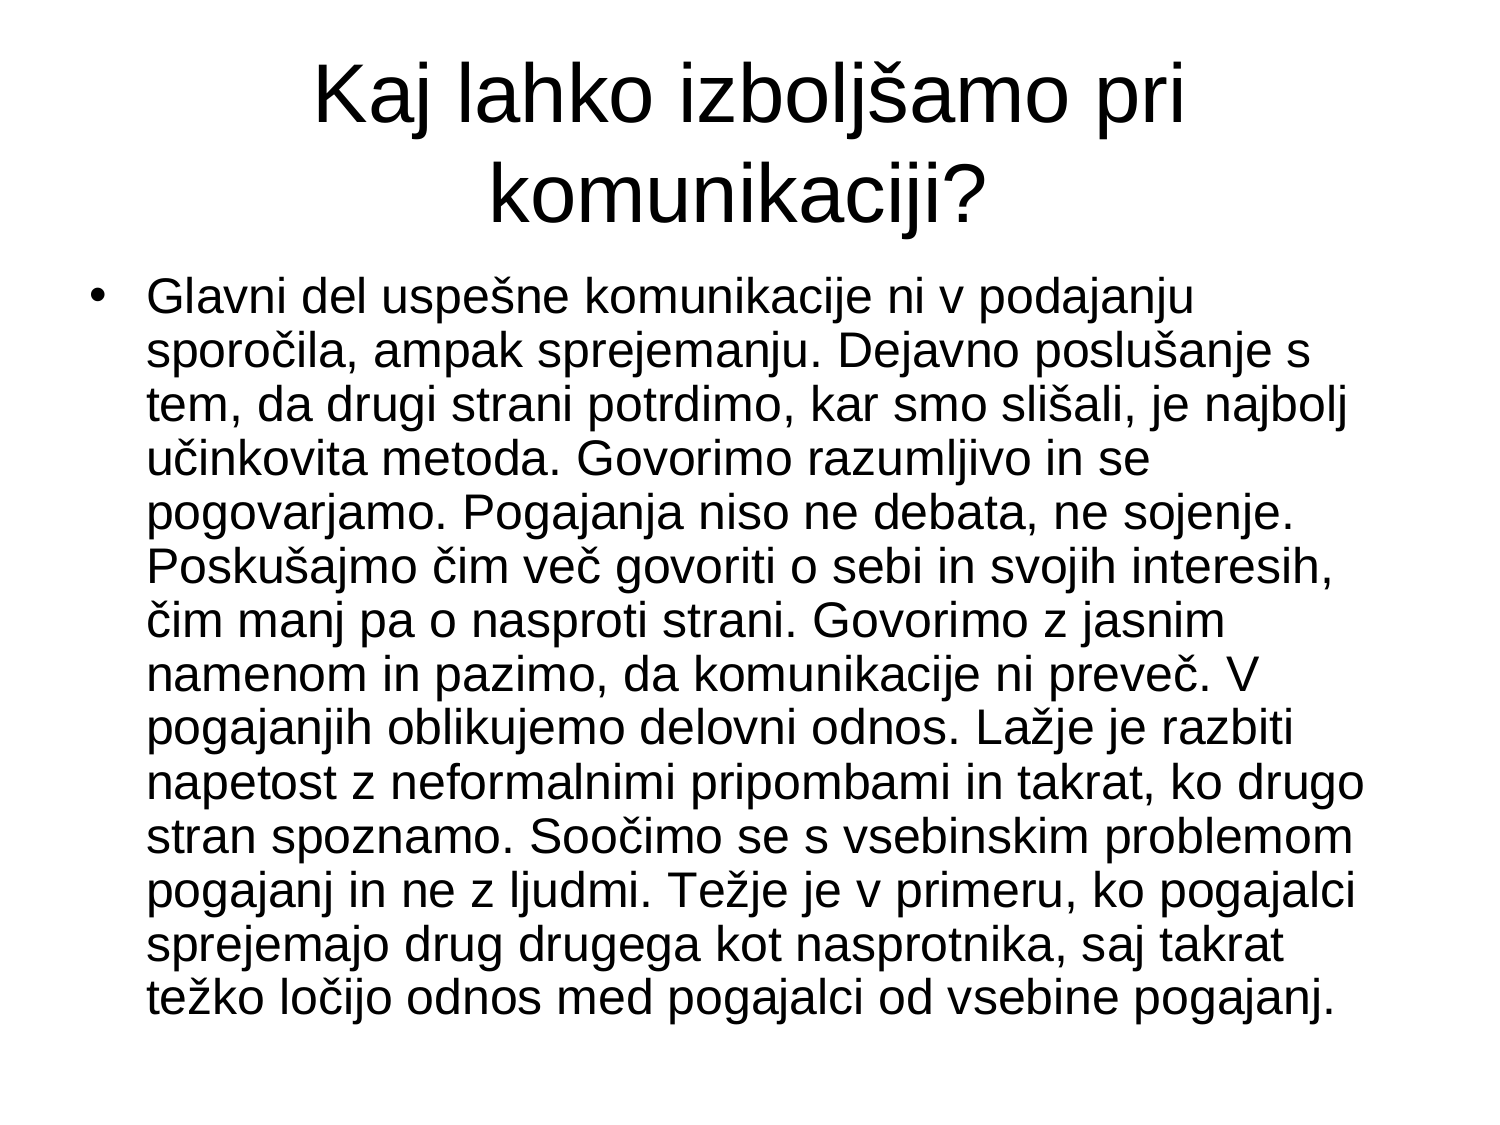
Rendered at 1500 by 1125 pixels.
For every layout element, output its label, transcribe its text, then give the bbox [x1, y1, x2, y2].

title Kaj lahko izboljšamo pri komunikaciji? [75, 31, 1426, 247]
list Glavni del uspešne komunikacije ni v podajanju sporočila, ampak sprejemanju. Dejavno poslušanje s tem, da drugi strani potrdimo, kar smo slišali, je najbolj učinkovita metoda. Govorimo razumljivo in se pogovarjamo. Pogajanja niso ne debata, ne sojenje. Poskušajmo čim več govoriti o sebi in svojih interesih, čim manj pa o nasproti strani. Govorimo z jasnim namenom in pazimo, da komunikacije ni preveč. V pogajanjih oblikujemo delovni odnos. Lažje je razbiti napetost z neformalnimi pripombami in takrat, ko drugo stran spoznamo. Soočimo se s vsebinskim problemom pogajanj in ne z ljudmi. Težje je v primeru, ko pogajalci sprejemajo drug drugega kot nasprotnika, saj takrat težko ločijo odnos med pogajalci od vsebine pogajanj. [75, 262, 1426, 1059]
